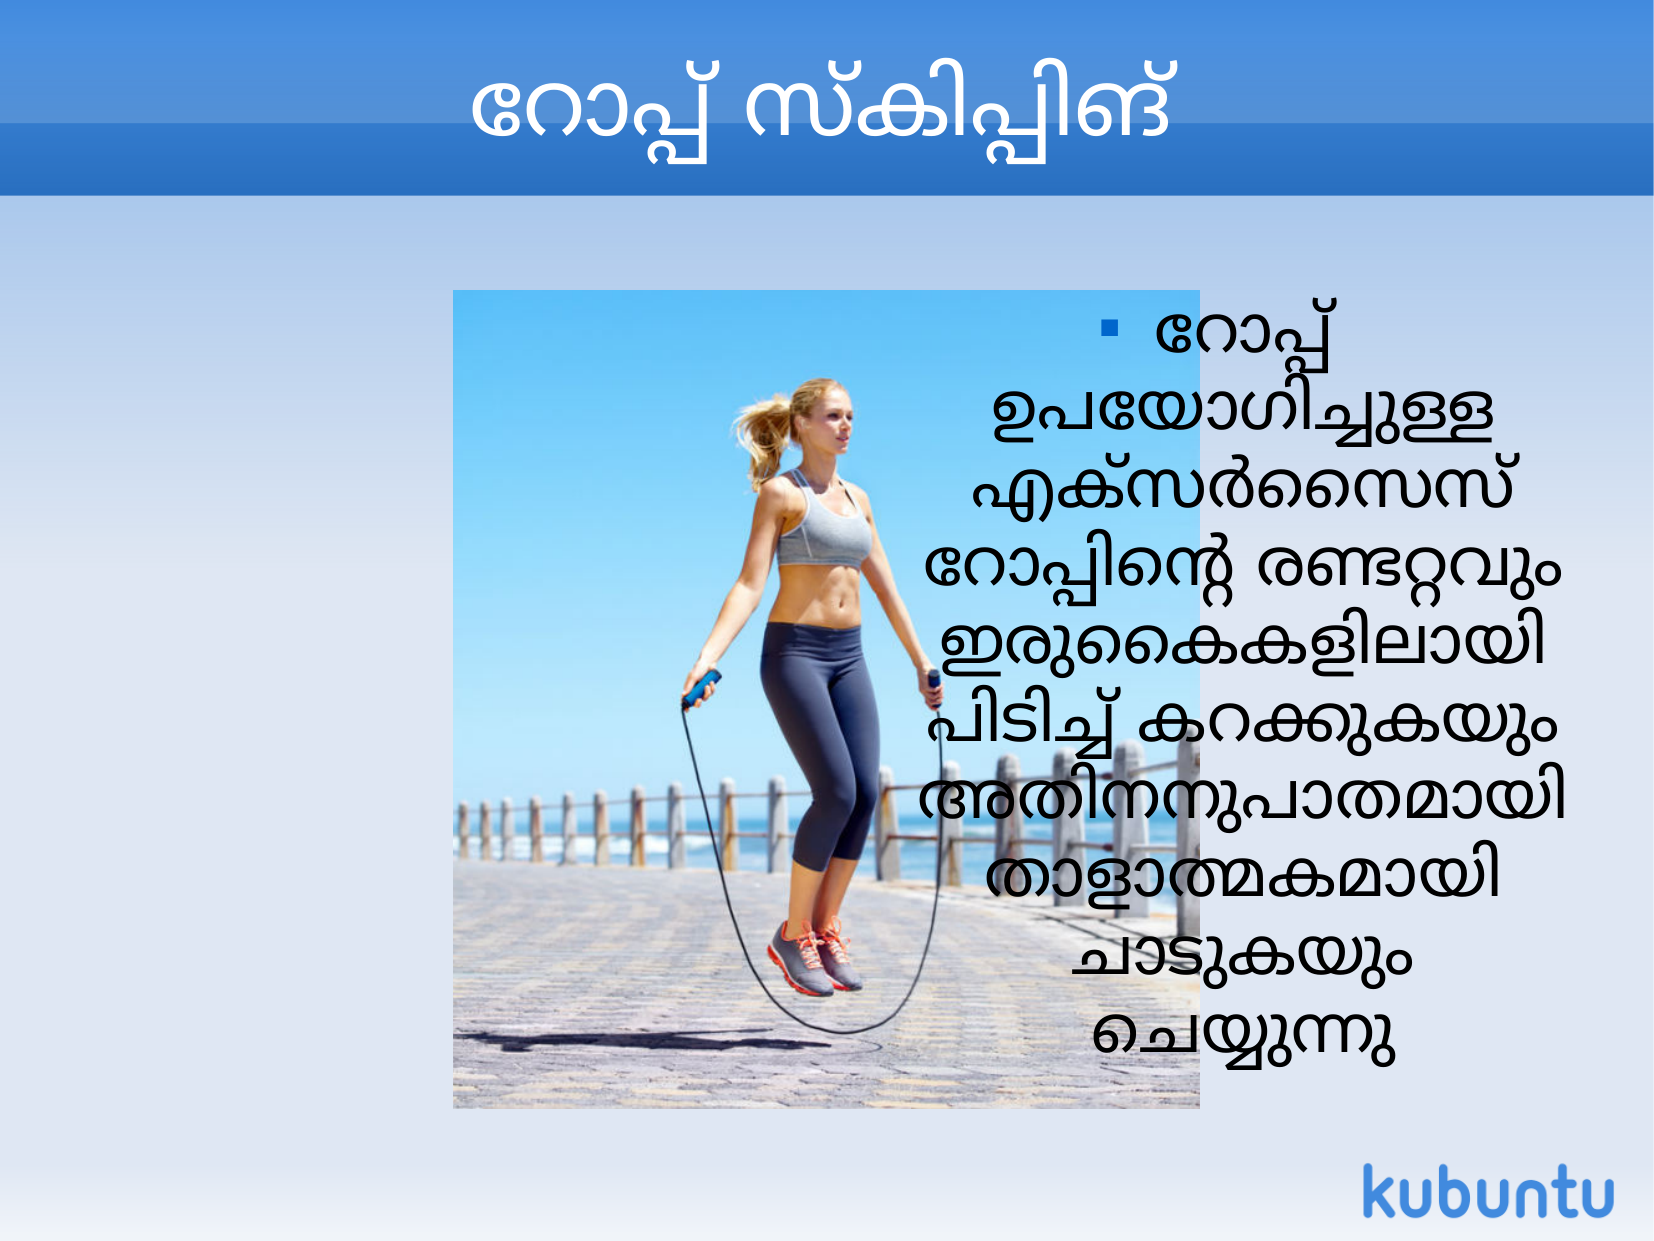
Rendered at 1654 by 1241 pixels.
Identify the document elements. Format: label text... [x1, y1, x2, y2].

title റോപ്പ് സ്കിപ്പിങ് [76, 7, 1565, 200]
list റോപ്പ് ഉപയോഗിച്ചുള്ള എക്സര്‍സൈസ് റോപ്പിന്റെ രണ്ടറ്റവും ഇരുകൈകളിലായിപിടിച്ച് കറക്കുകയും അതിനനുപാതമായി താളാത്മകമായി ചാടുകയും ചെയ്യുന്നു [845, 290, 1572, 1094]
picture [0, 0, 1654, 1241]
